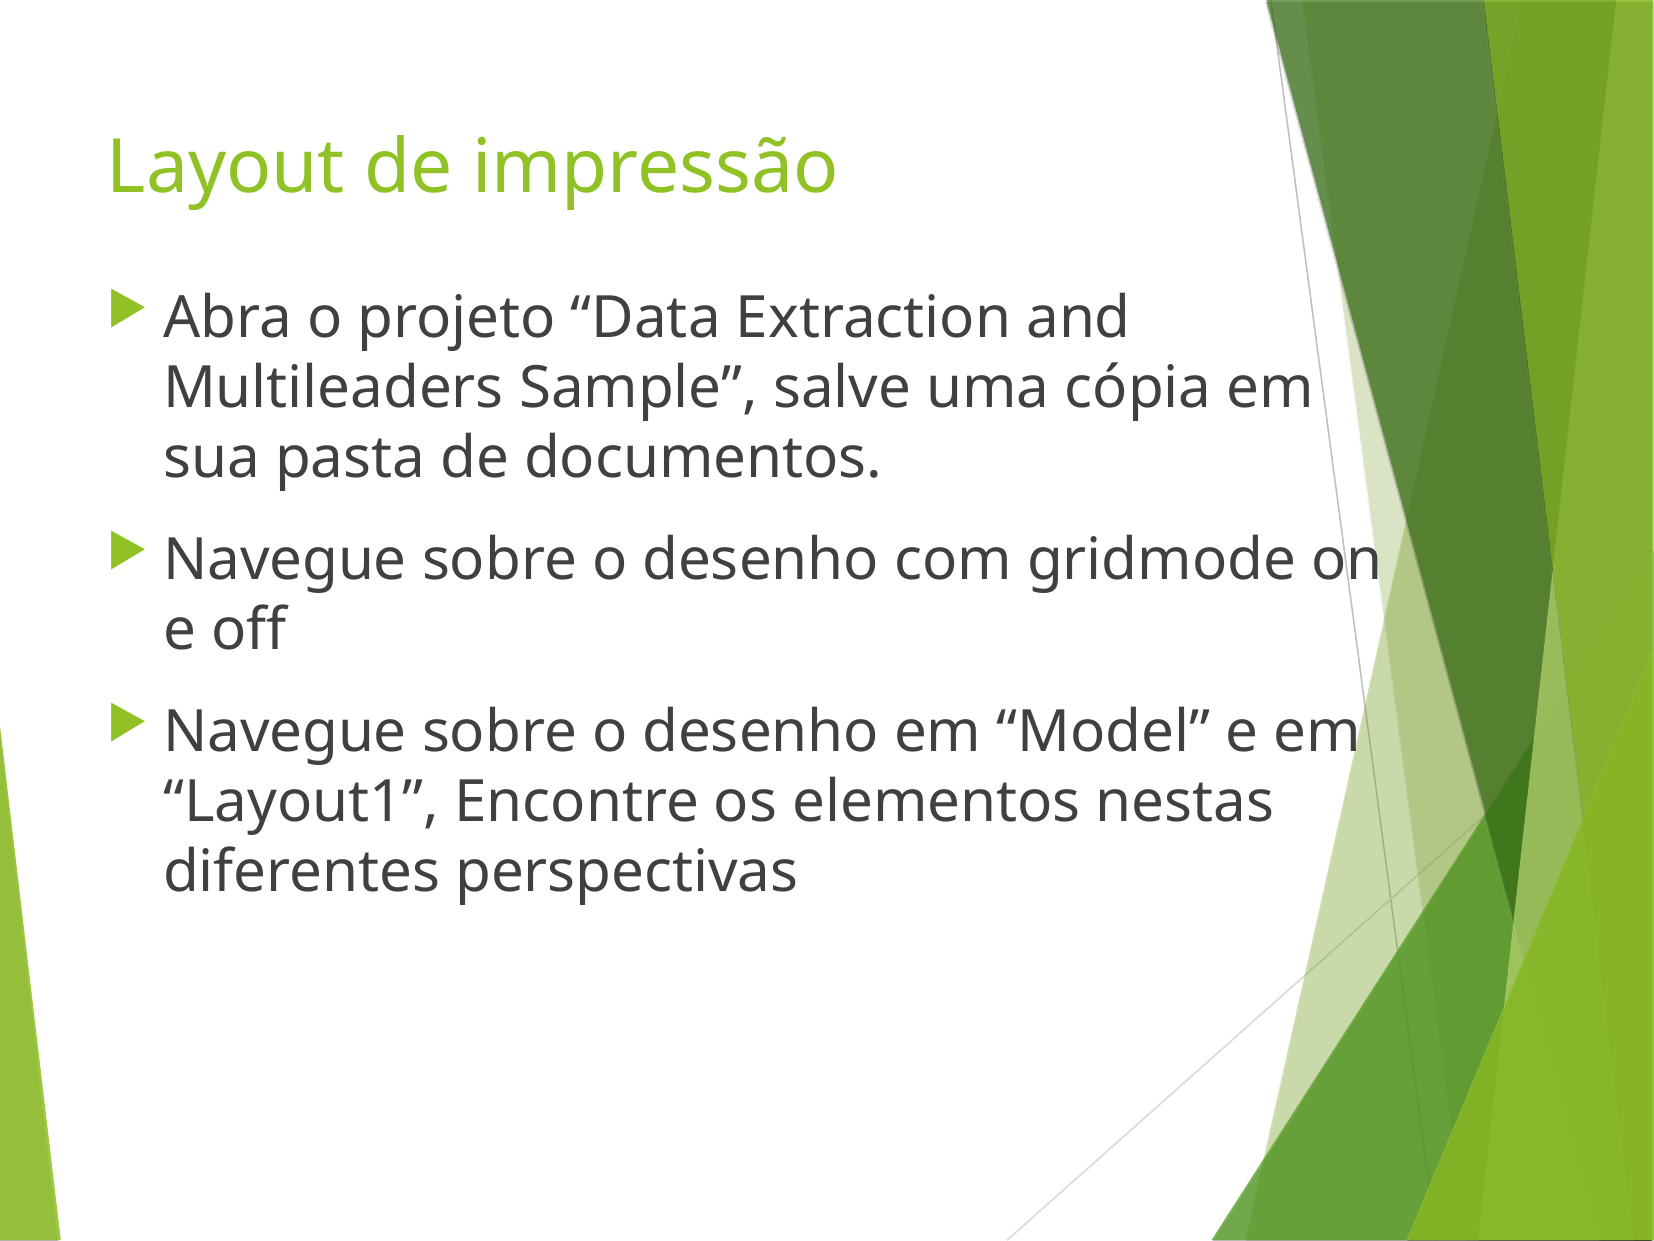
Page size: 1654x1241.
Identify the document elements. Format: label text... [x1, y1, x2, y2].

list Abra o projeto “Data Extraction and Multileaders Sample”, salve uma cópia em sua pasta de documentos. Navegue sobre o desenho com gridmode on e off Navegue sobre o desenho em “Model” e em “Layout1”, Encontre os elementos nestas diferentes perspectivas [91, 271, 1406, 1093]
title Layout de impressão [91, 110, 1258, 271]
